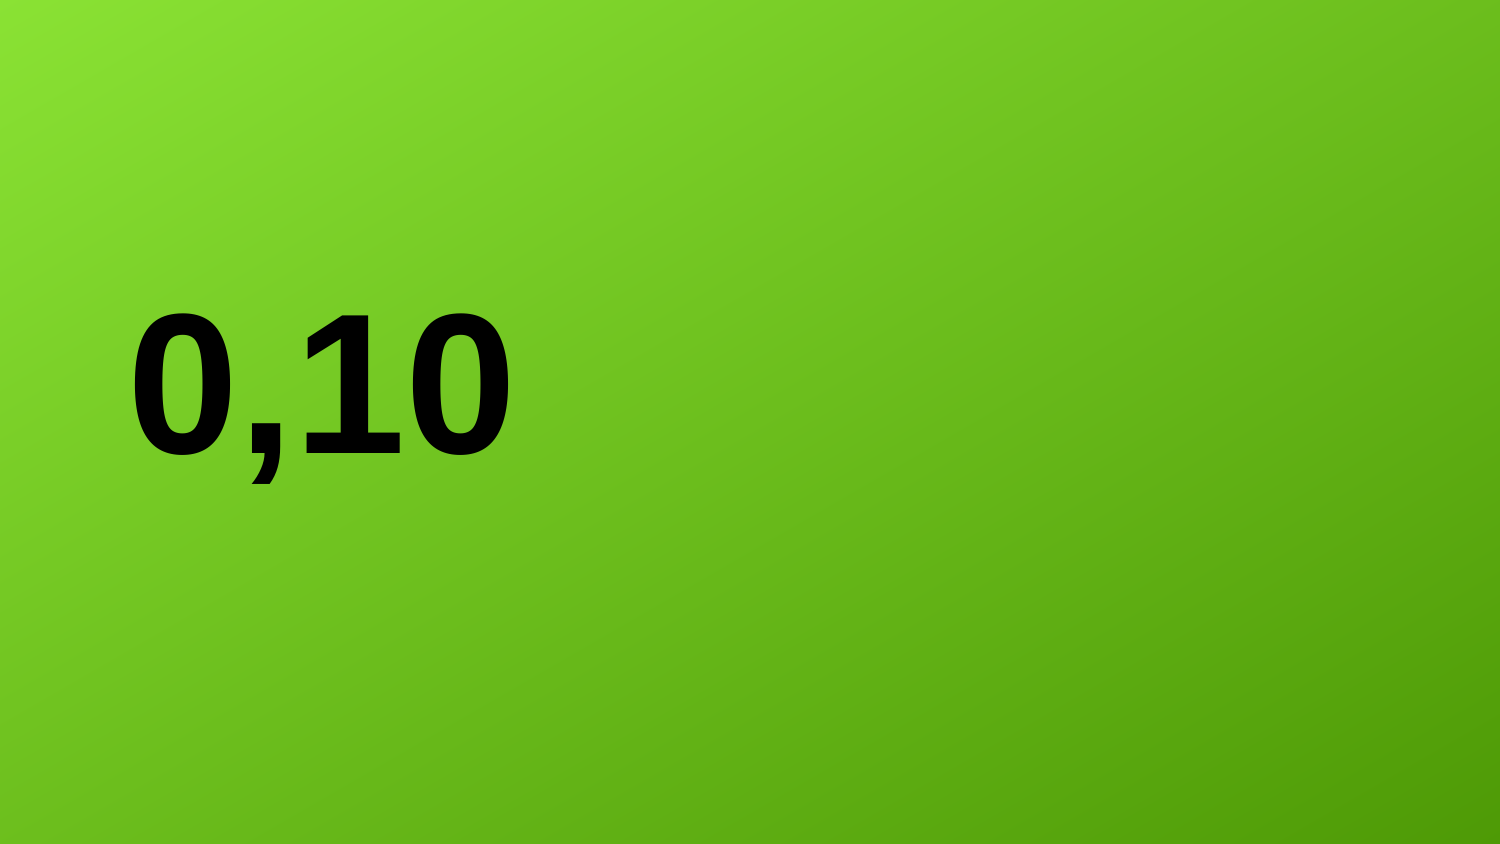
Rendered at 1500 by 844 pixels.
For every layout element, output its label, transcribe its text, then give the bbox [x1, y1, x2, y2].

title 0,10 [112, 318, 1388, 509]
